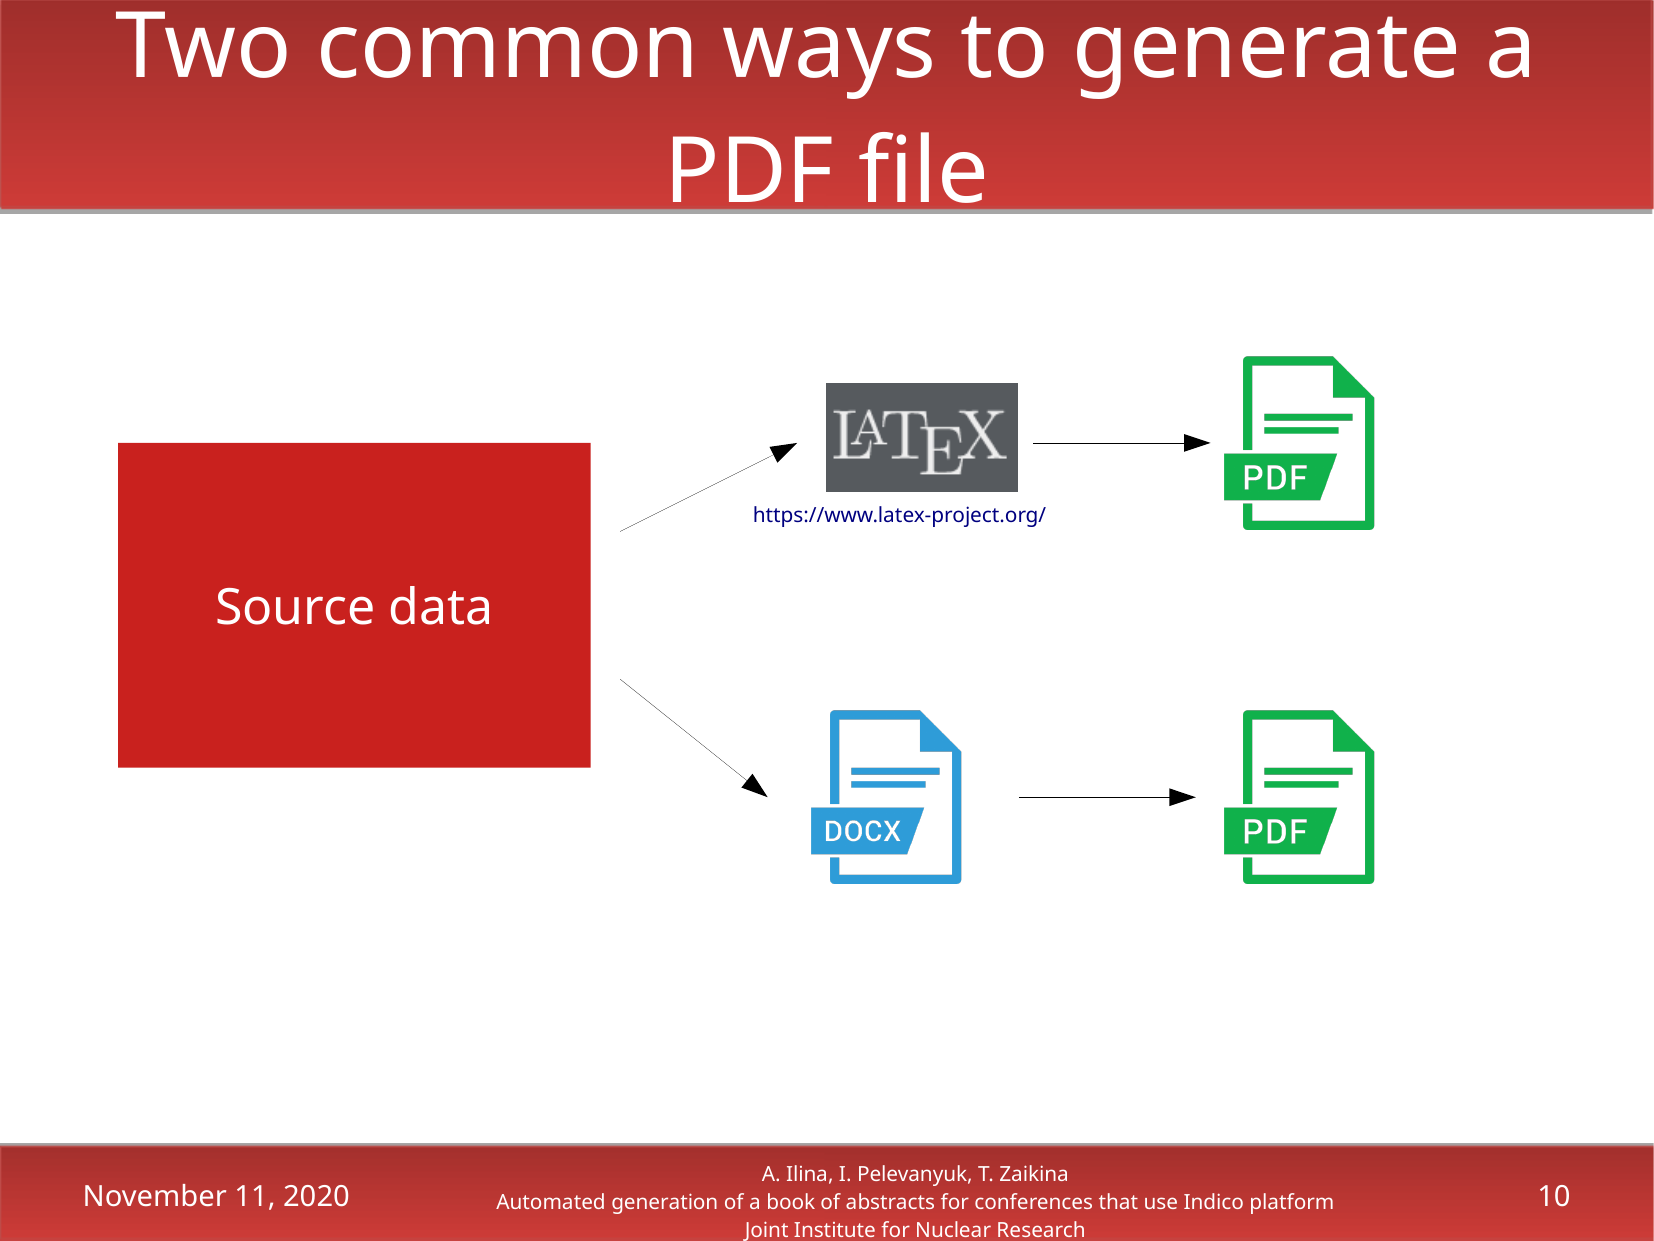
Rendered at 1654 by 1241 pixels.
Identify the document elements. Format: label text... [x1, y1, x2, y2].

picture [1210, 354, 1388, 532]
text_box https://www.latex-project.org/ [738, 492, 1078, 532]
picture [826, 383, 1018, 492]
text_box Source data [118, 442, 591, 768]
text_box A. Ilina, I. Pelevanyuk, T. Zaikina Automated generation of a book of abstracts for conferences that use Indico platform Joint Institute for Nuclear Research [354, 1151, 1477, 1240]
picture [1210, 708, 1388, 886]
picture [0, 1143, 1654, 1241]
title Two common ways to generate a PDF file [59, 0, 1595, 212]
picture [0, 0, 1654, 214]
picture [797, 708, 975, 886]
